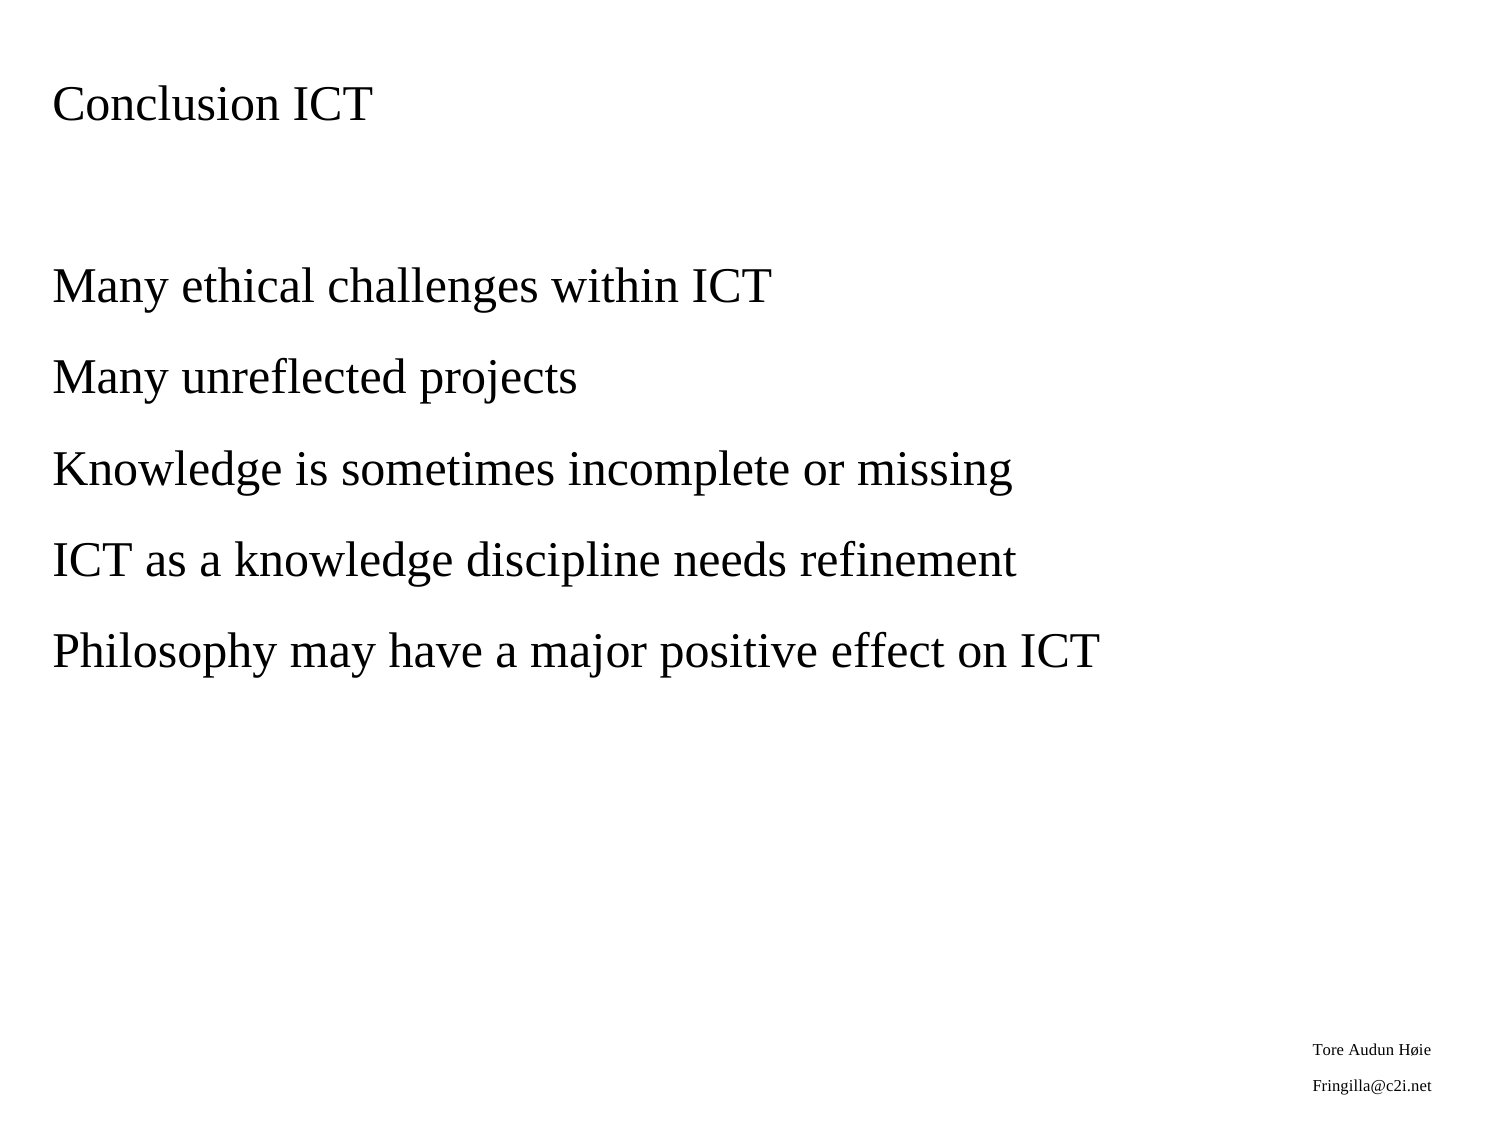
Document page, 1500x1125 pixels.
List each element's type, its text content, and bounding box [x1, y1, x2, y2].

text_box Conclusion ICT Many ethical challenges within ICT Many unreflected projects Knowledge is sometimes incomplete or missing ICT as a knowledge discipline needs refinement Philosophy may have a major positive effect on ICT [37, 62, 1450, 1125]
text_box Tore Audun Høie Fringilla@c2i.net [1297, 1031, 1500, 1103]
